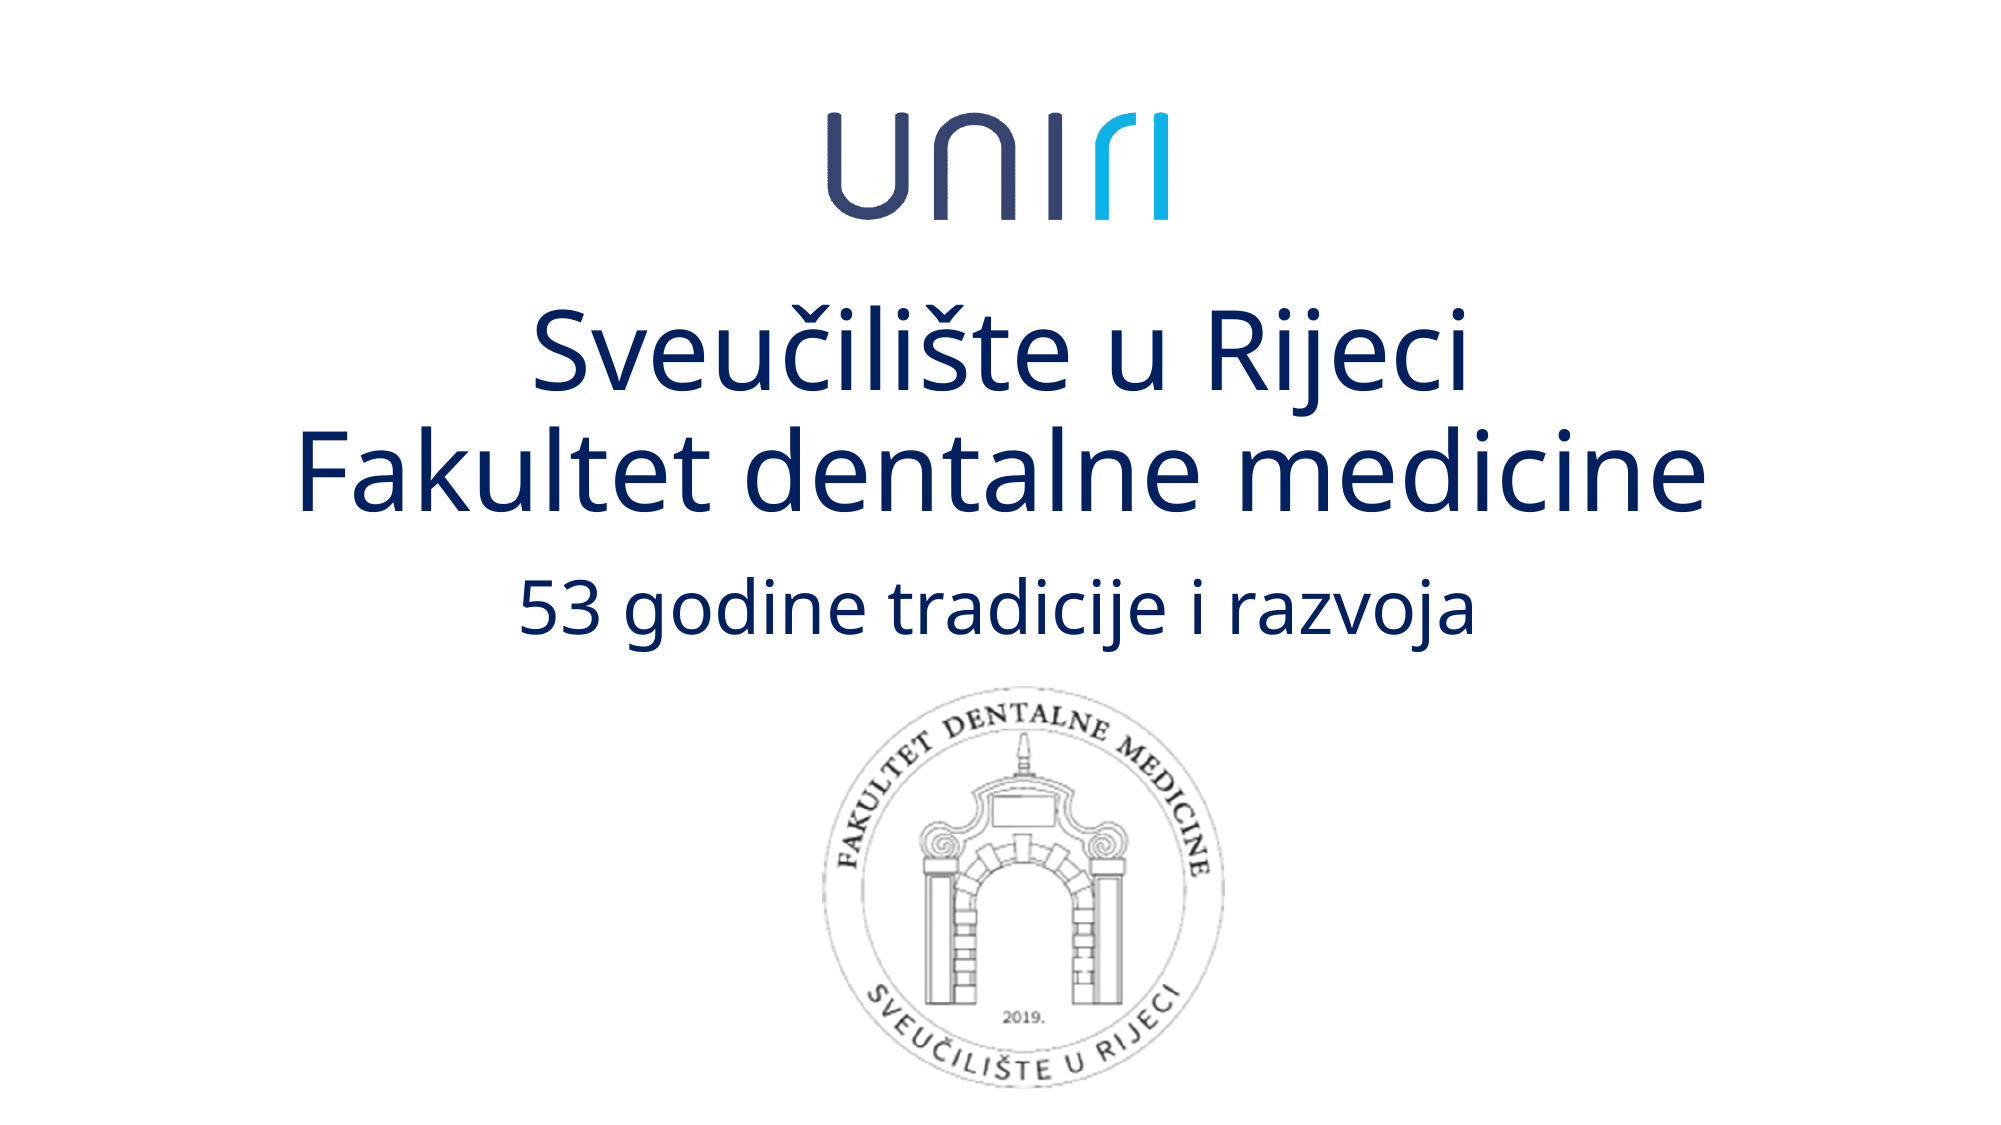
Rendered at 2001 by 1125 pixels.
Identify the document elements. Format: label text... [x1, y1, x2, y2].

subtitle 53 godine tradicije i razvoja [248, 562, 1749, 835]
picture [822, 686, 1225, 1089]
picture [822, 0, 1175, 352]
title Sveučilište u Rijeci Fakultet dentalne medicine [251, 284, 1752, 677]
